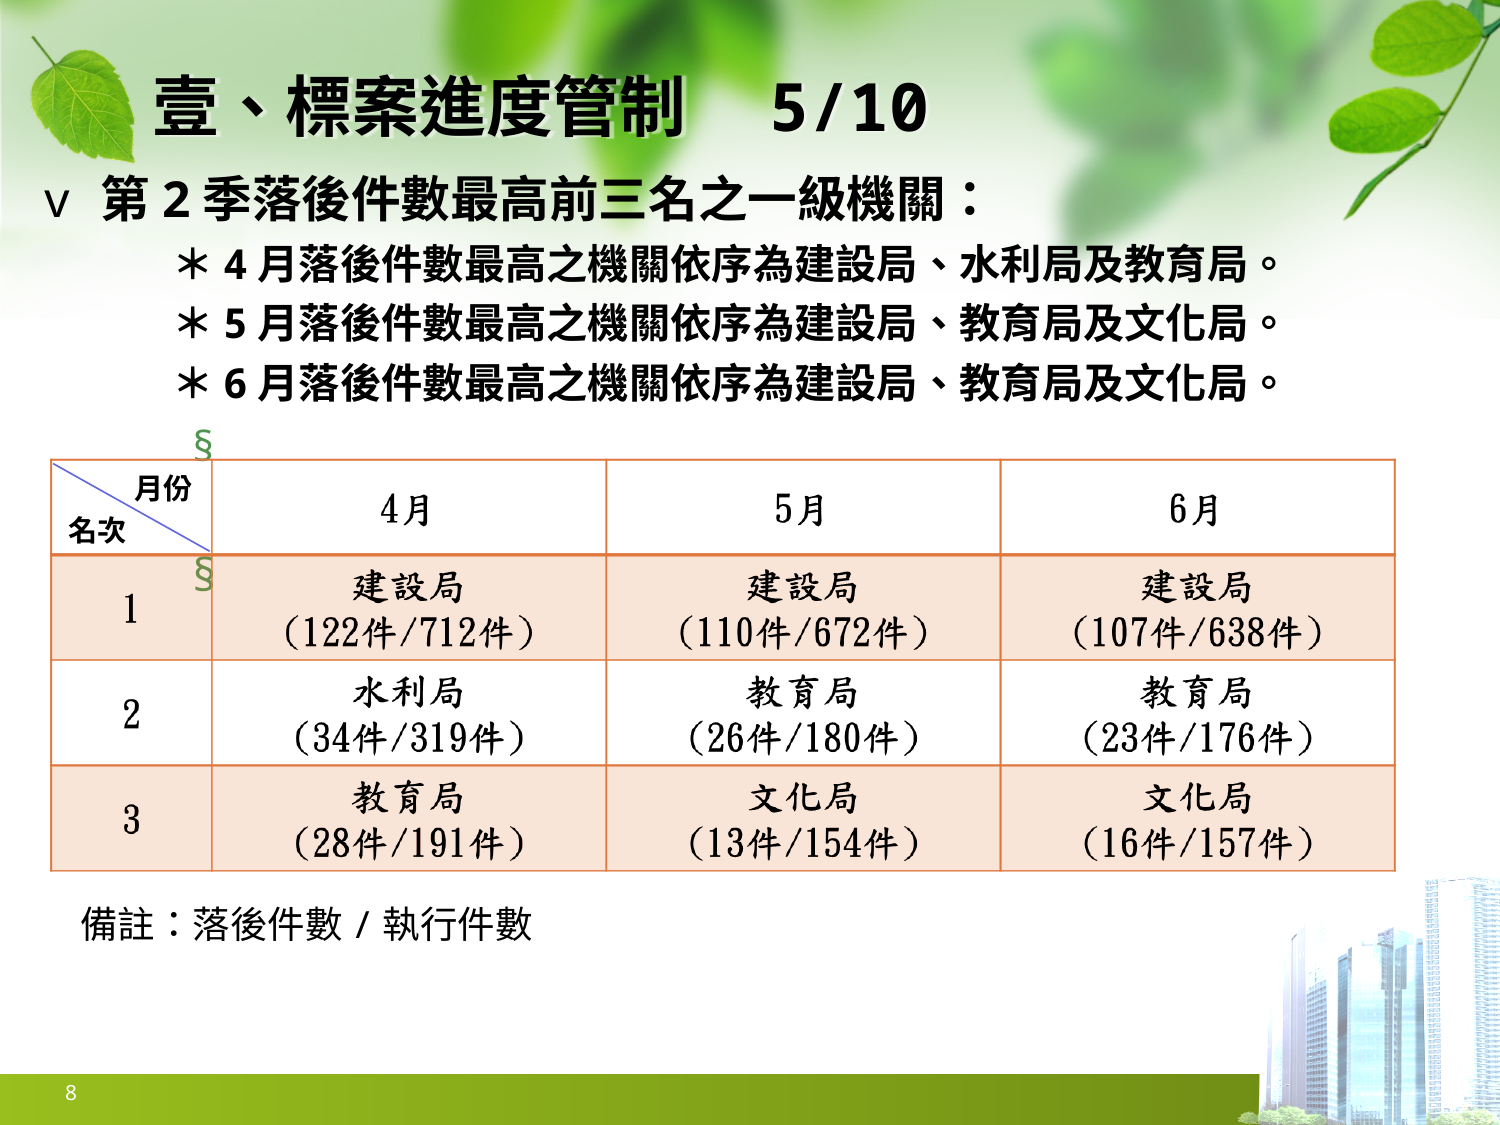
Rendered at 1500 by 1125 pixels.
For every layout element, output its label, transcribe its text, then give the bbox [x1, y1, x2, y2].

title 壹、標案進度管制 5/10 [137, 57, 1325, 150]
text_box 備註：落後件數/執行件數 [64, 893, 562, 954]
text_box 8 [50, 1072, 138, 1113]
list 第2季落後件數最高前三名之一級機關： ＊4月落後件數最高之機關依序為建設局、水利局及教育局。 ＊5月落後件數最高之機關依序為建設局、教育局及文化局。 ＊6月落後件數最高之機關依序為建設局、教育局及文化局。 [29, 160, 1459, 965]
picture [50, 458, 1397, 888]
text_box 月份 [119, 462, 215, 514]
text_box 名次 [53, 505, 147, 556]
